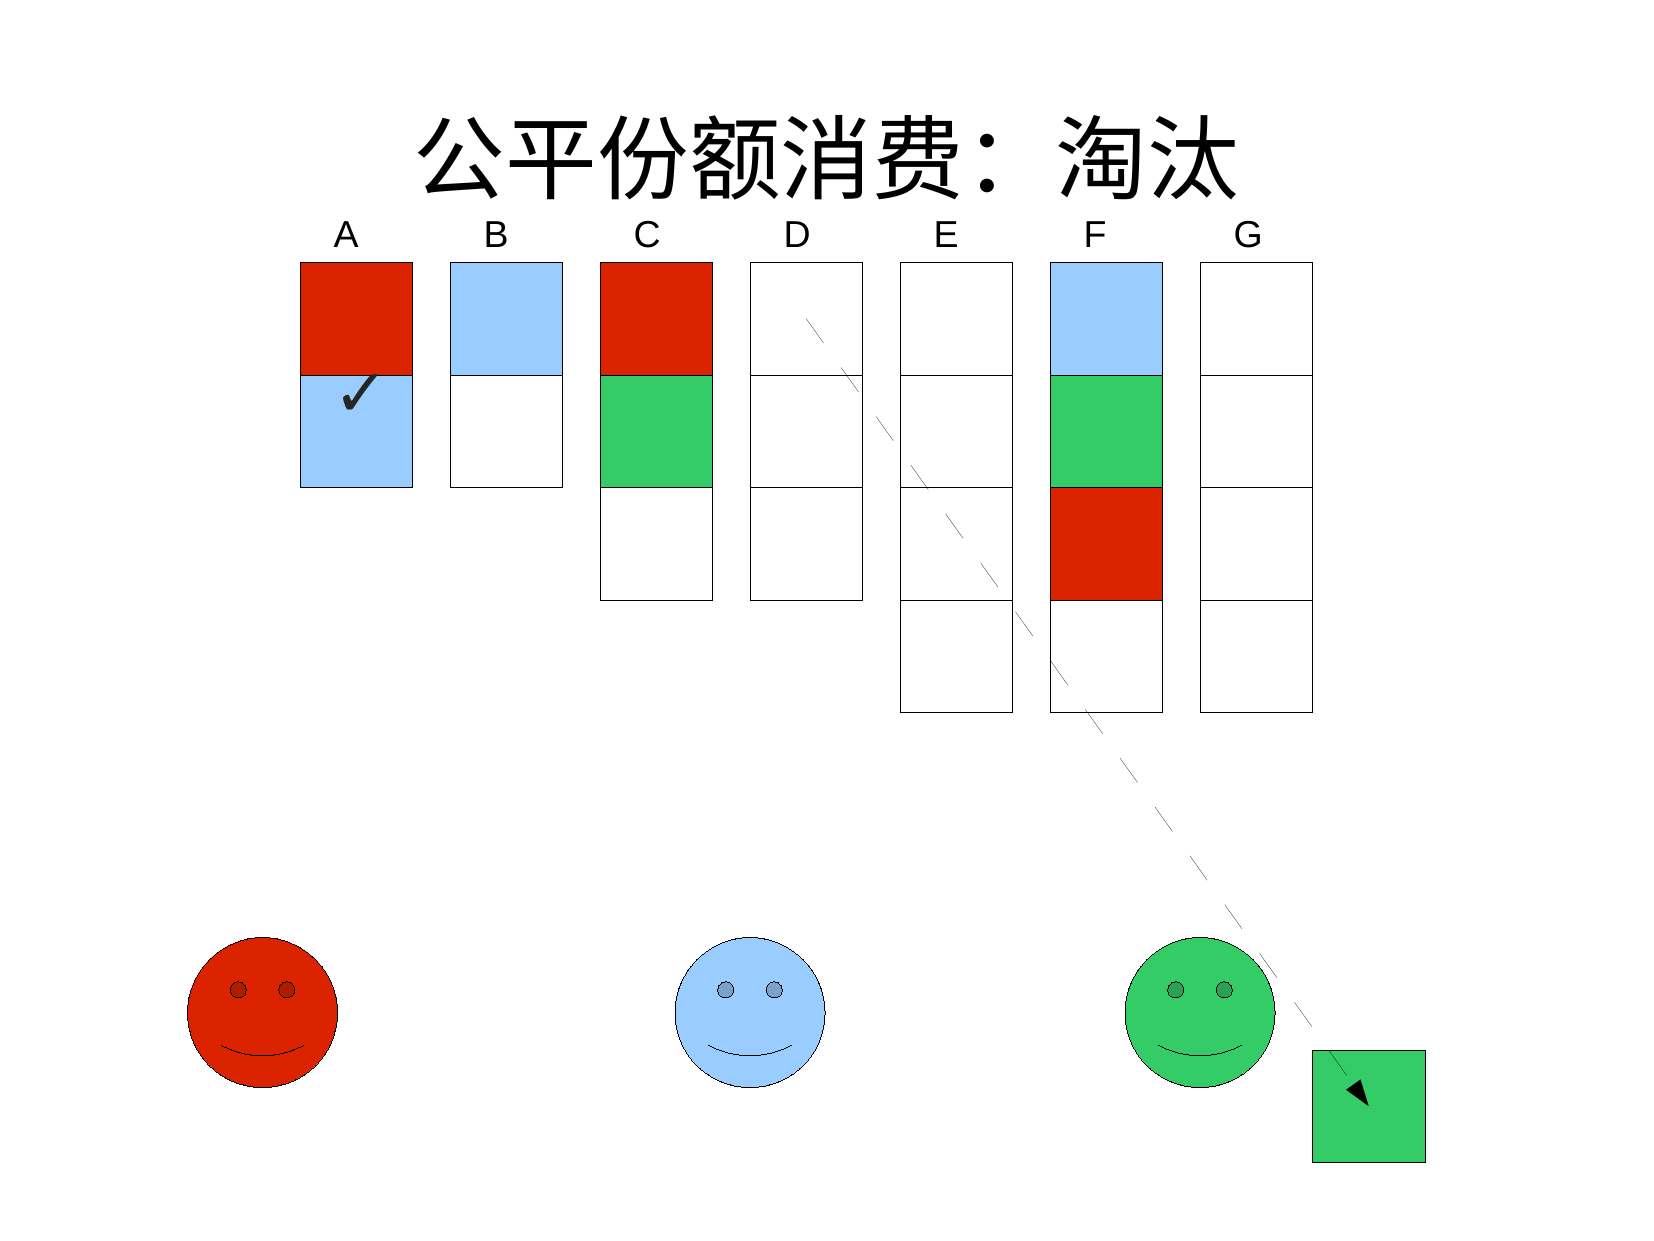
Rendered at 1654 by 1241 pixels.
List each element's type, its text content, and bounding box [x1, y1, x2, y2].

title 公平份额消费：淘汰 [82, 49, 1571, 257]
text_box [600, 262, 713, 601]
text_box [1125, 937, 1276, 1088]
text_box [1050, 262, 1163, 713]
text_box B [468, 206, 526, 264]
text_box [900, 262, 1013, 713]
text_box [675, 937, 826, 1088]
text_box G [1218, 205, 1276, 263]
text_box F [1068, 206, 1126, 264]
text_box [450, 262, 563, 488]
text_box E [918, 206, 975, 264]
text_box ✓ [318, 337, 413, 431]
text_box A [318, 206, 376, 264]
text_box [187, 937, 338, 1088]
text_box [300, 262, 413, 488]
text_box C [618, 205, 675, 263]
text_box [1312, 1050, 1426, 1163]
text_box [1200, 262, 1313, 713]
text_box D [768, 205, 826, 263]
text_box [750, 262, 863, 601]
